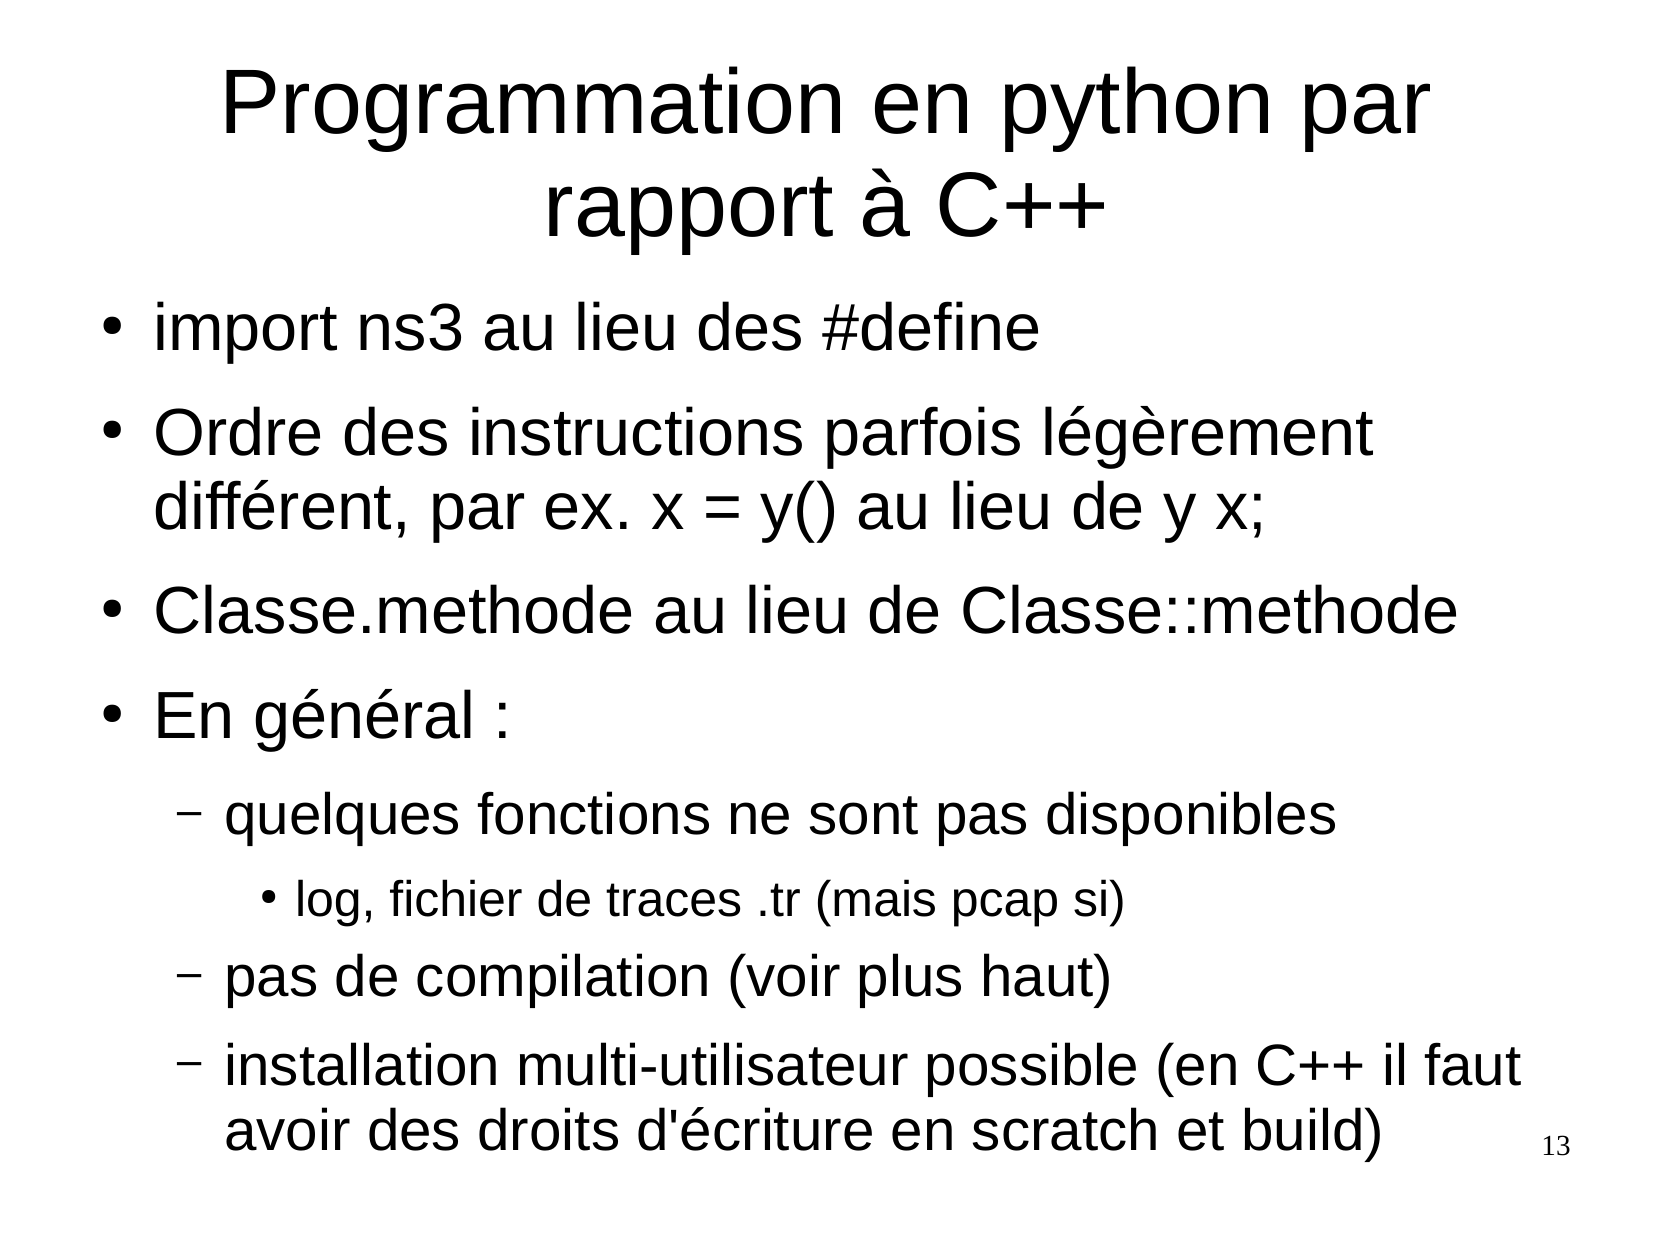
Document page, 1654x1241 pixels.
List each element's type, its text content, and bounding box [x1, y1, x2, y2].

title Programmation en python par rapport à C++ [82, 50, 1571, 256]
list import ns3 au lieu des #define Ordre des instructions parfois légèrement différent, par ex. x = y() au lieu de y x; Classe.methode au lieu de Classe::methode En général : quelques fonctions ne sont pas disponibles log, fichier de traces .tr (mais pcap si) pas de compilation (voir plus haut) installation multi-utilisateur possible (en C++ il faut avoir des droits d'écriture en scratch et build) [82, 290, 1571, 1163]
